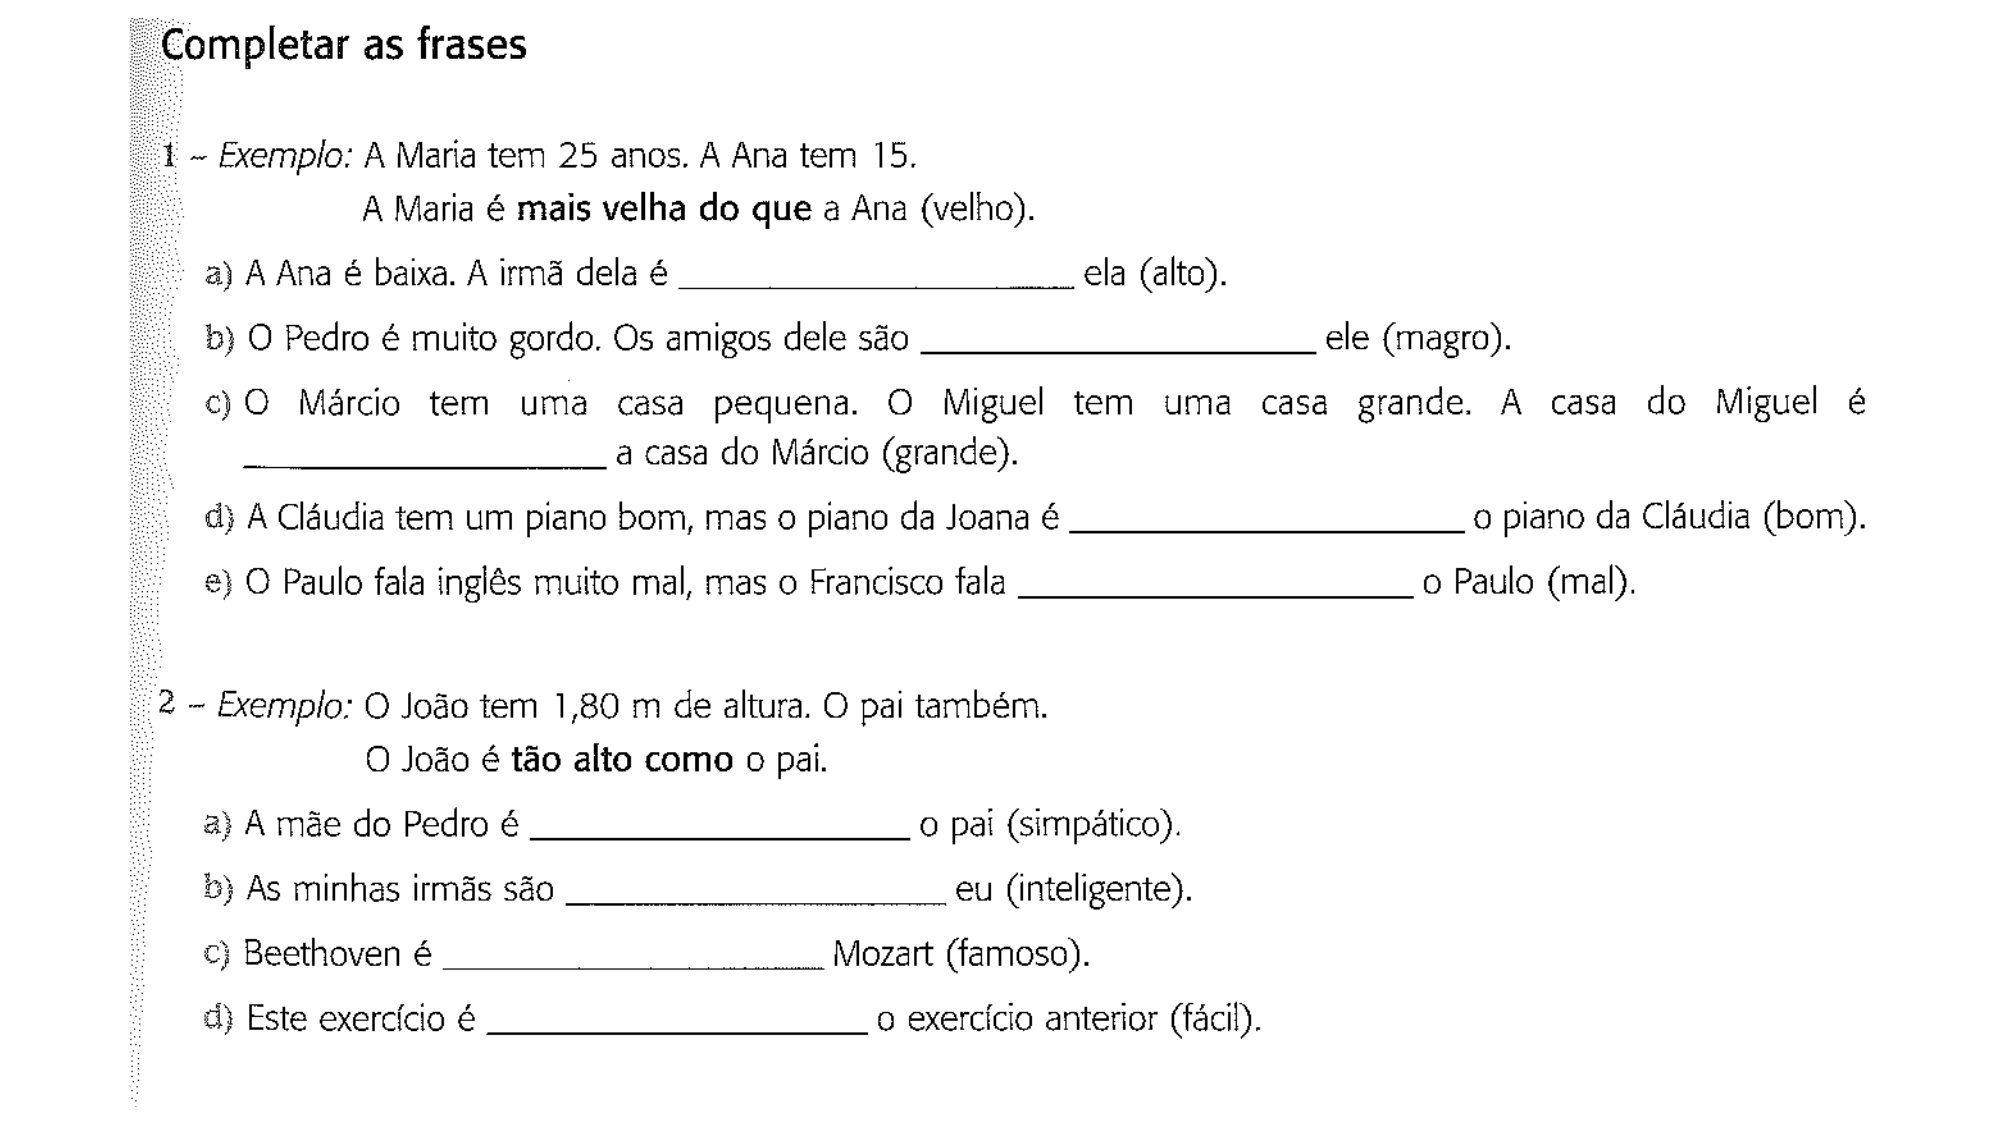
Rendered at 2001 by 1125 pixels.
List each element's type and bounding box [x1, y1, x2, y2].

picture [129, 18, 1901, 1107]
